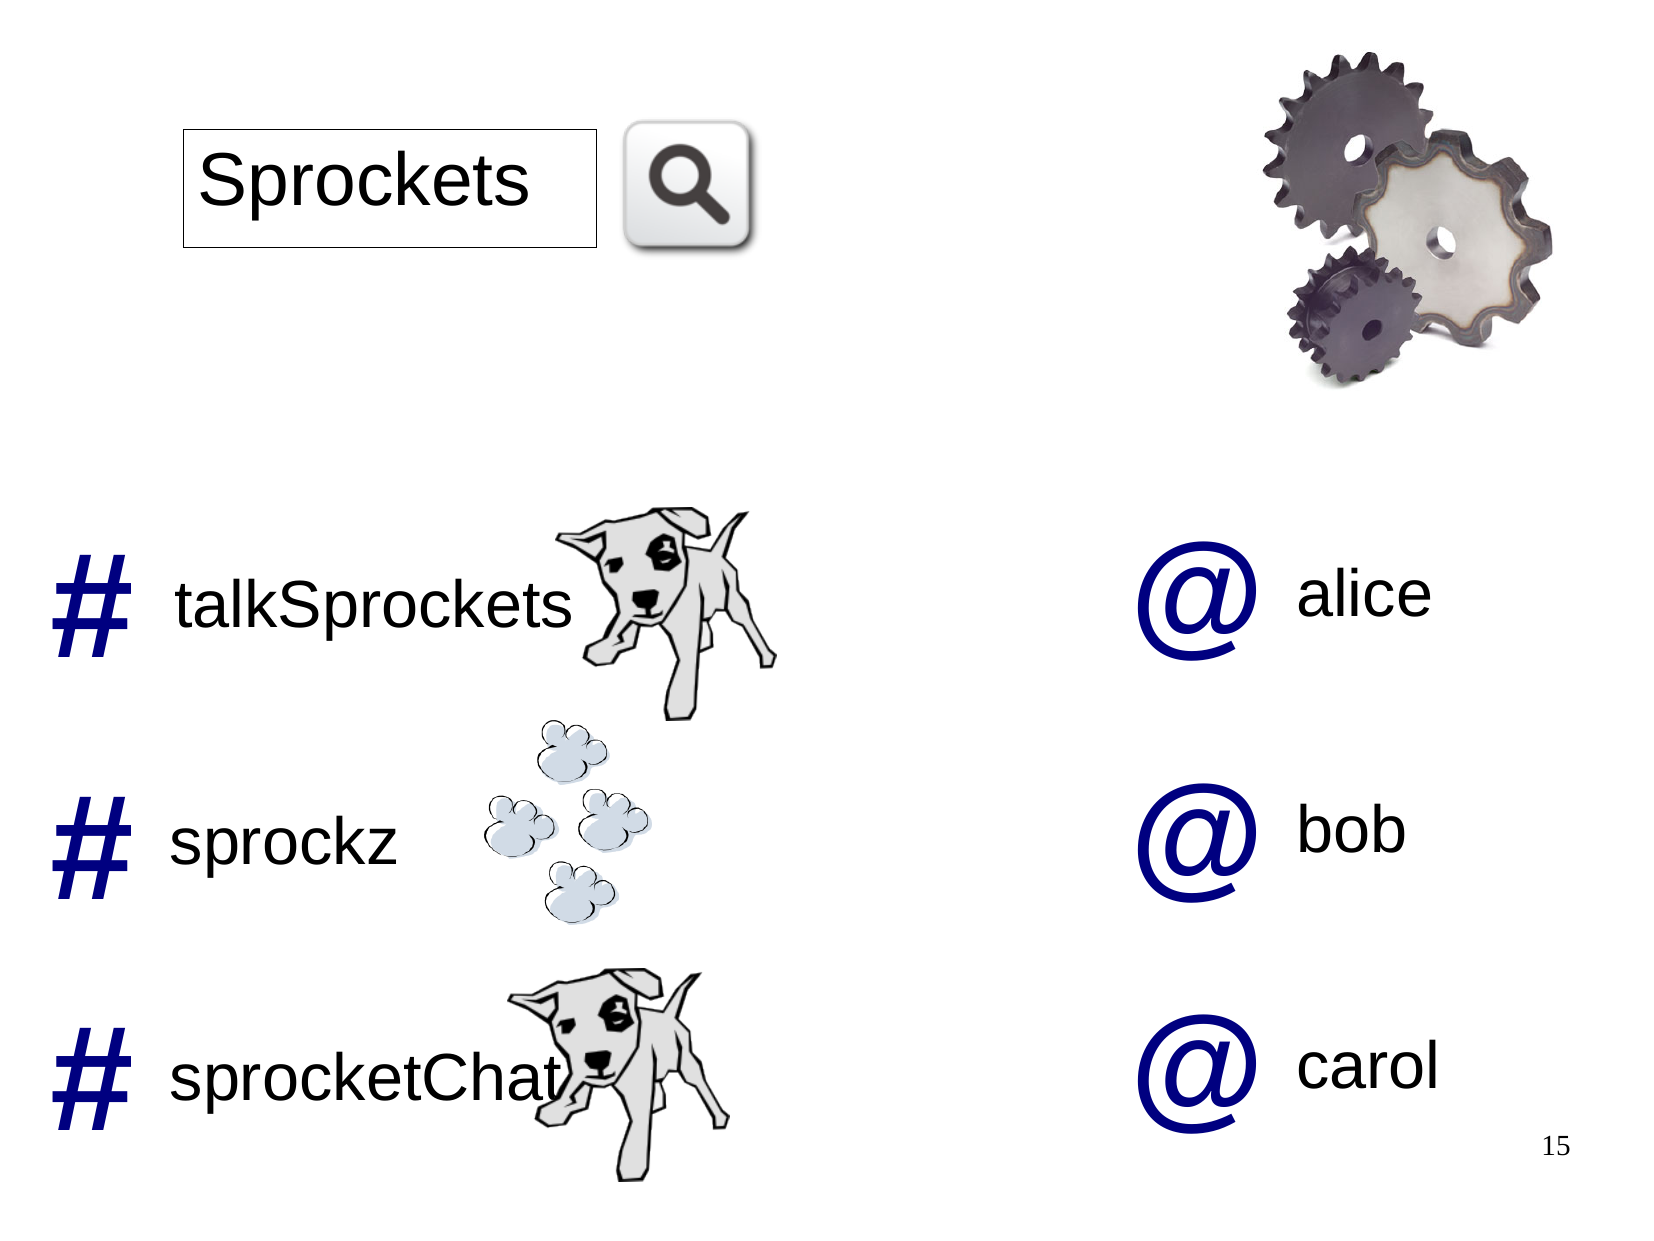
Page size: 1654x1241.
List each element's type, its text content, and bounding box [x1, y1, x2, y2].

picture [619, 117, 762, 260]
text_box talkSprockets [159, 560, 555, 650]
text_box alice [1281, 548, 1449, 638]
text_box @ [1115, 980, 1279, 1149]
text_box # [35, 514, 149, 697]
text_box carol [1281, 1020, 1457, 1111]
text_box sprockz [154, 796, 416, 886]
text_box bob [1281, 784, 1423, 875]
text_box # [35, 756, 149, 939]
text_box @ [1115, 507, 1279, 677]
text_box Sprockets [183, 129, 597, 248]
picture [484, 507, 777, 925]
text_box @ [1115, 750, 1279, 928]
picture [1249, 49, 1554, 402]
picture [507, 968, 730, 1182]
text_box # [35, 986, 149, 1170]
text_box sprocketChat [154, 1032, 507, 1123]
